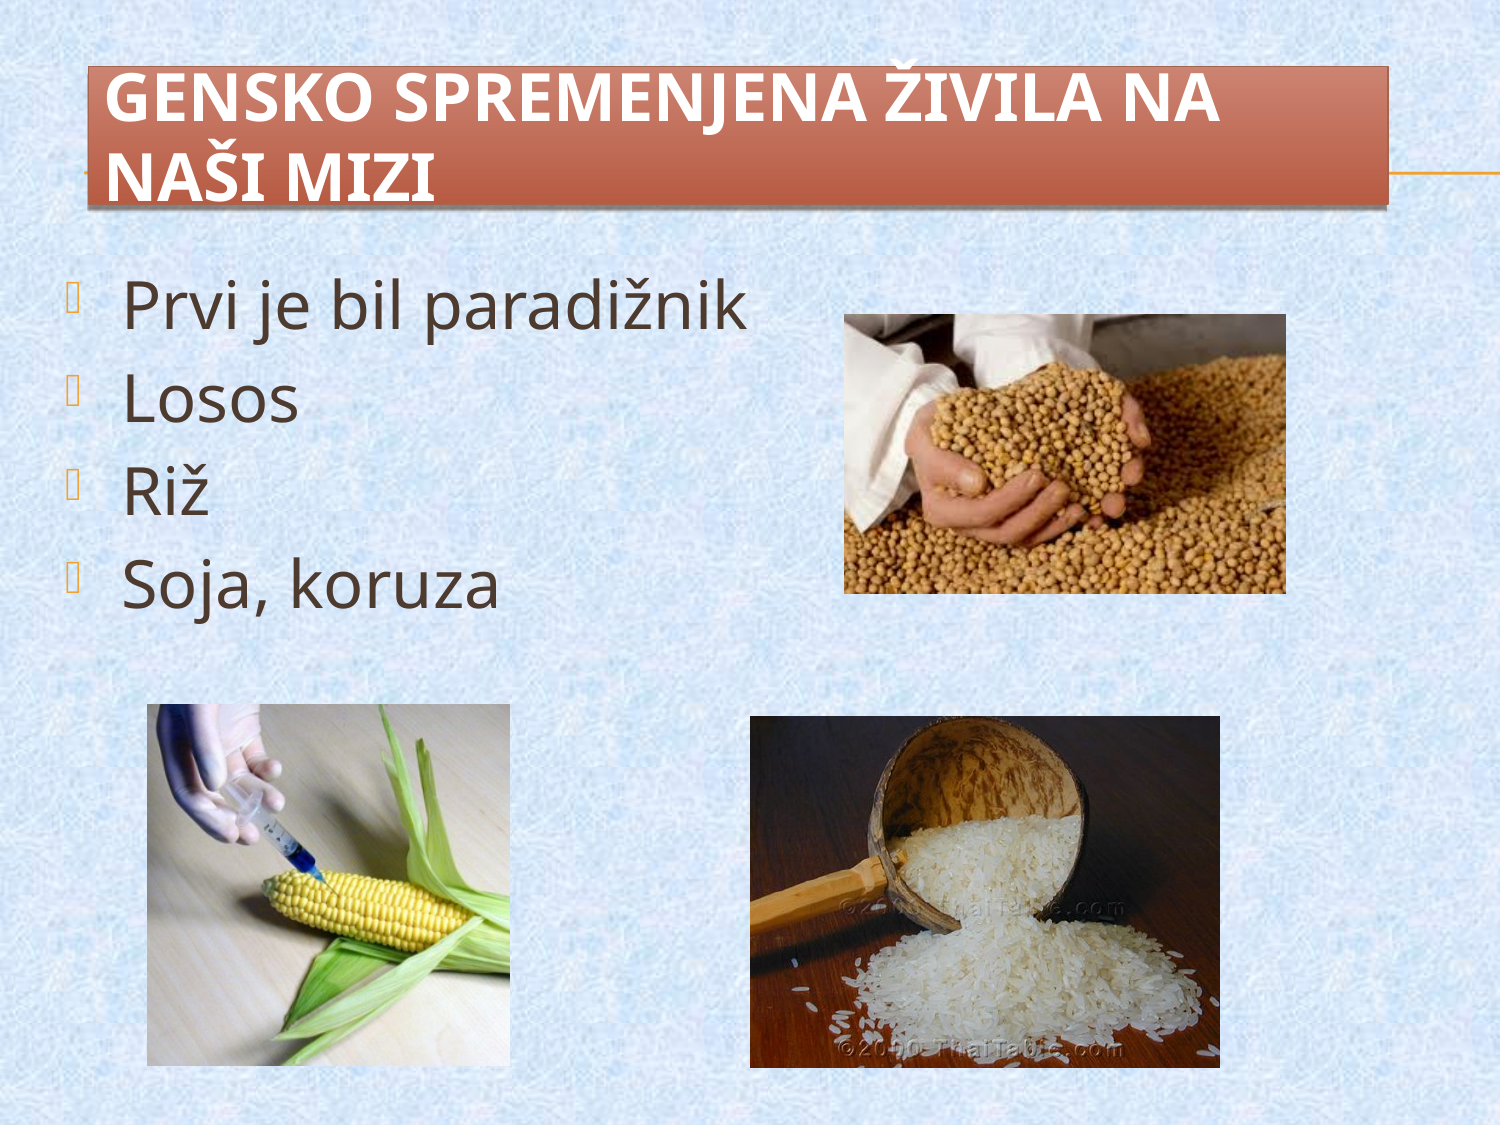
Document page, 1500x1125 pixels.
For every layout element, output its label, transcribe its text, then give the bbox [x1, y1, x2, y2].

list Prvi je bil paradižnik Losos Riž Soja, koruza [50, 254, 1475, 998]
picture [0, 0, 1500, 1125]
title Gensko spremenjena živila na naši mizi [88, 66, 1388, 204]
